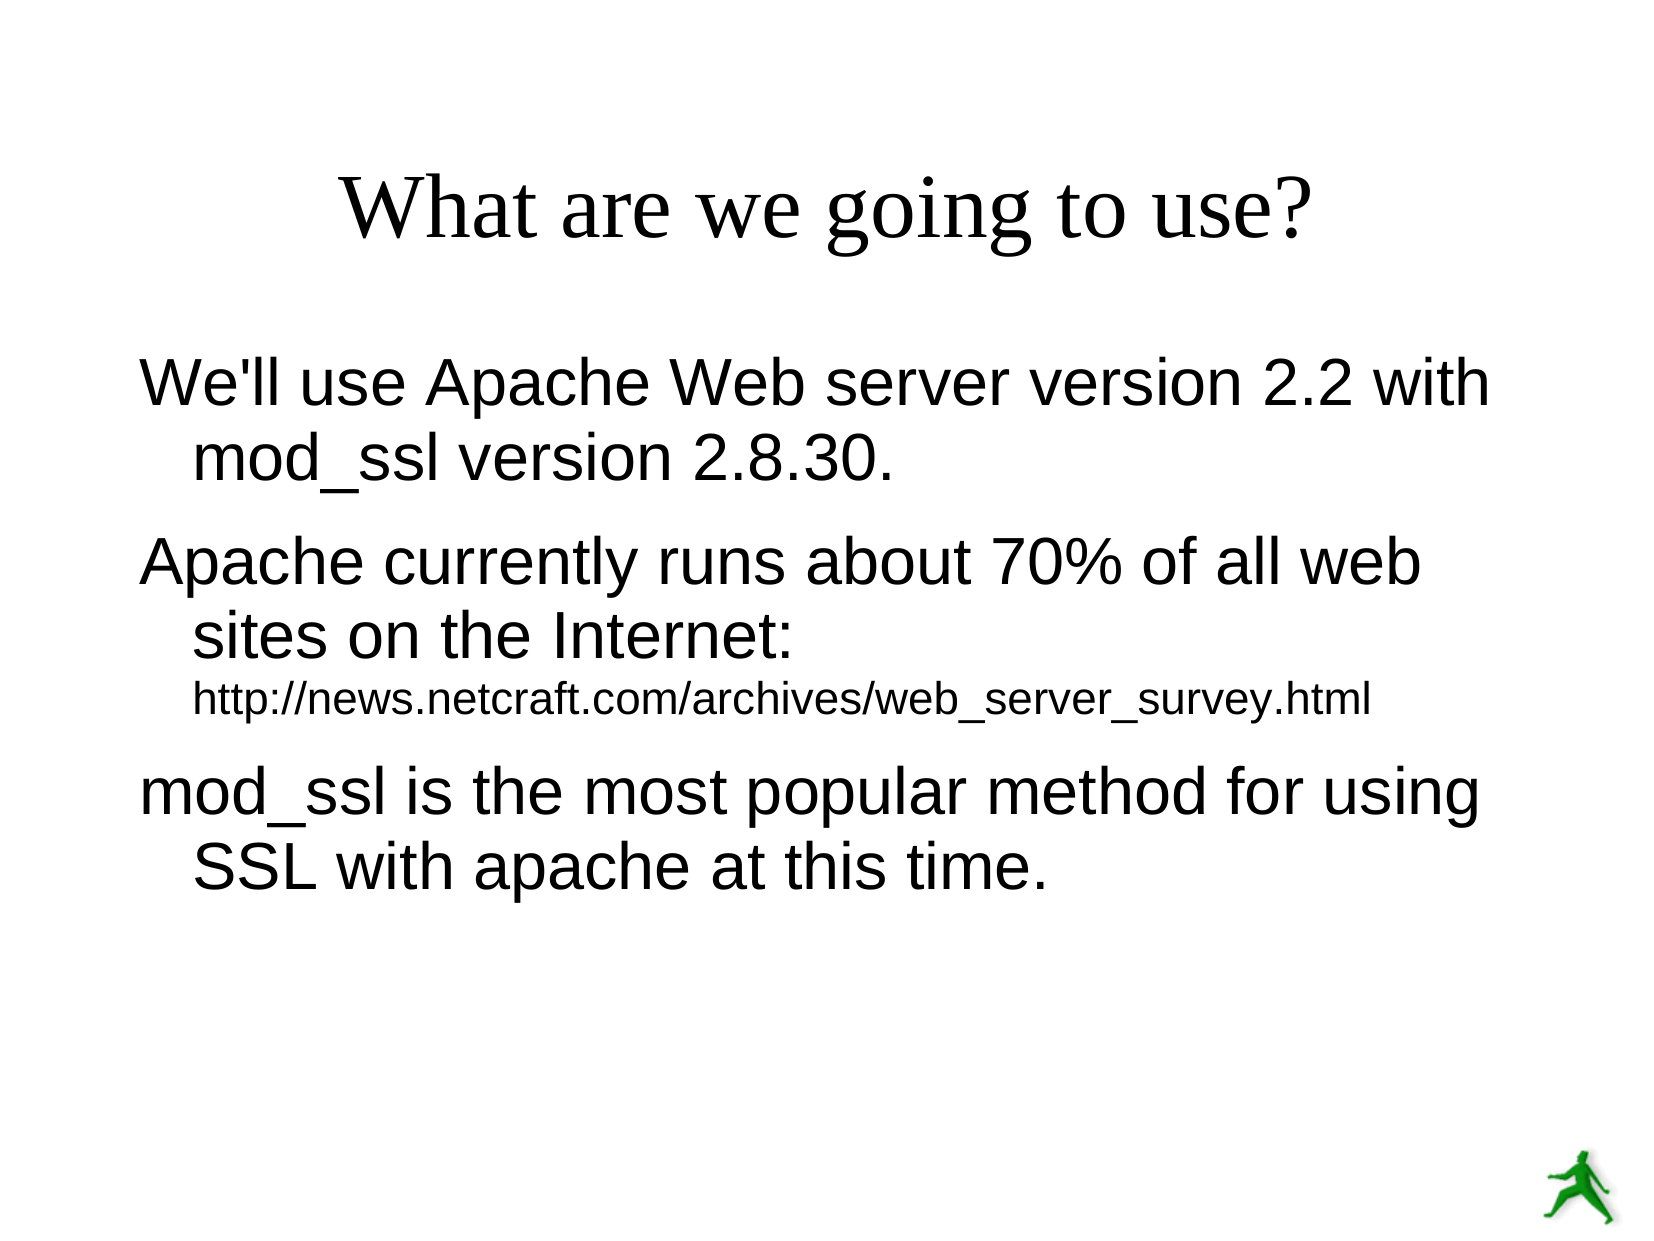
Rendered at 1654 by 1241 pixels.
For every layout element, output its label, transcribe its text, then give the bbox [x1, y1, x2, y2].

picture [1541, 1135, 1634, 1227]
list We'll use Apache Web server version 2.2 with mod_ssl version 2.8.30. Apache currently runs about 70% of all web sites on the Internet: http://news.netcraft.com/archives/web_server_survey.html mod_ssl is the most popular method for using SSL with apache at this time. [121, 344, 1534, 1127]
title What are we going to use? [121, 102, 1534, 311]
